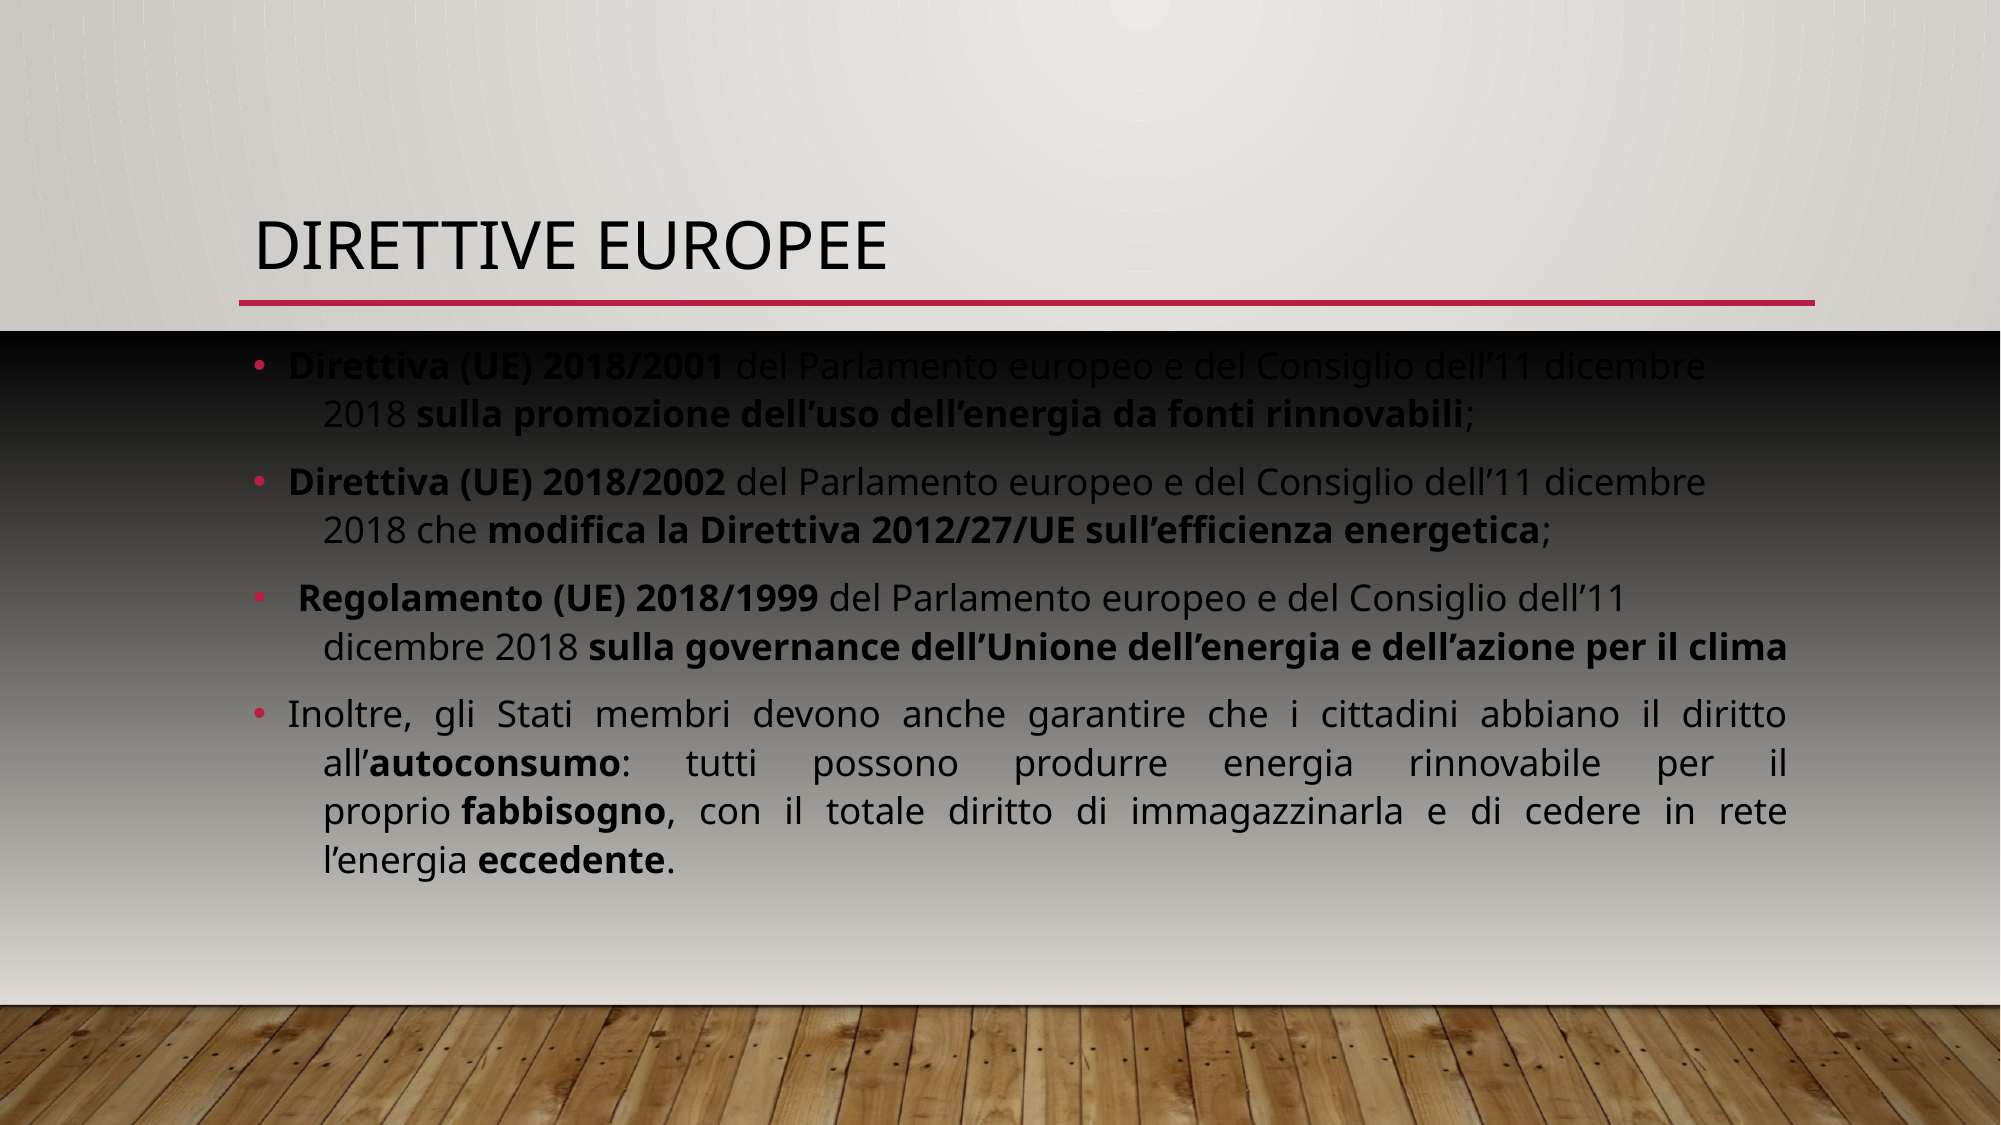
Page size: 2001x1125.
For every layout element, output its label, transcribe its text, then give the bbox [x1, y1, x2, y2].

title Direttive europee [238, 131, 1814, 305]
list Direttiva (UE) 2018/2001 del Parlamento europeo e del Consiglio dell’11 dicembre 2018 sulla promozione dell’uso dell’energia da fonti rinnovabili; Direttiva (UE) 2018/2002 del Parlamento europeo e del Consiglio dell’11 dicembre 2018 che modifica la Direttiva 2012/27/UE sull’efficienza energetica; Regolamento (UE) 2018/1999 del Parlamento europeo e del Consiglio dell’11 dicembre 2018 sulla governance dell’Unione dell’energia e dell’azione per il clima Inoltre, gli Stati membri devono anche garantire che i cittadini abbiano il diritto all’autoconsumo: tutti possono produrre energia rinnovabile per il proprio fabbisogno, con il totale diritto di immagazzinarla e di cedere in rete l’energia eccedente. [238, 330, 1814, 897]
